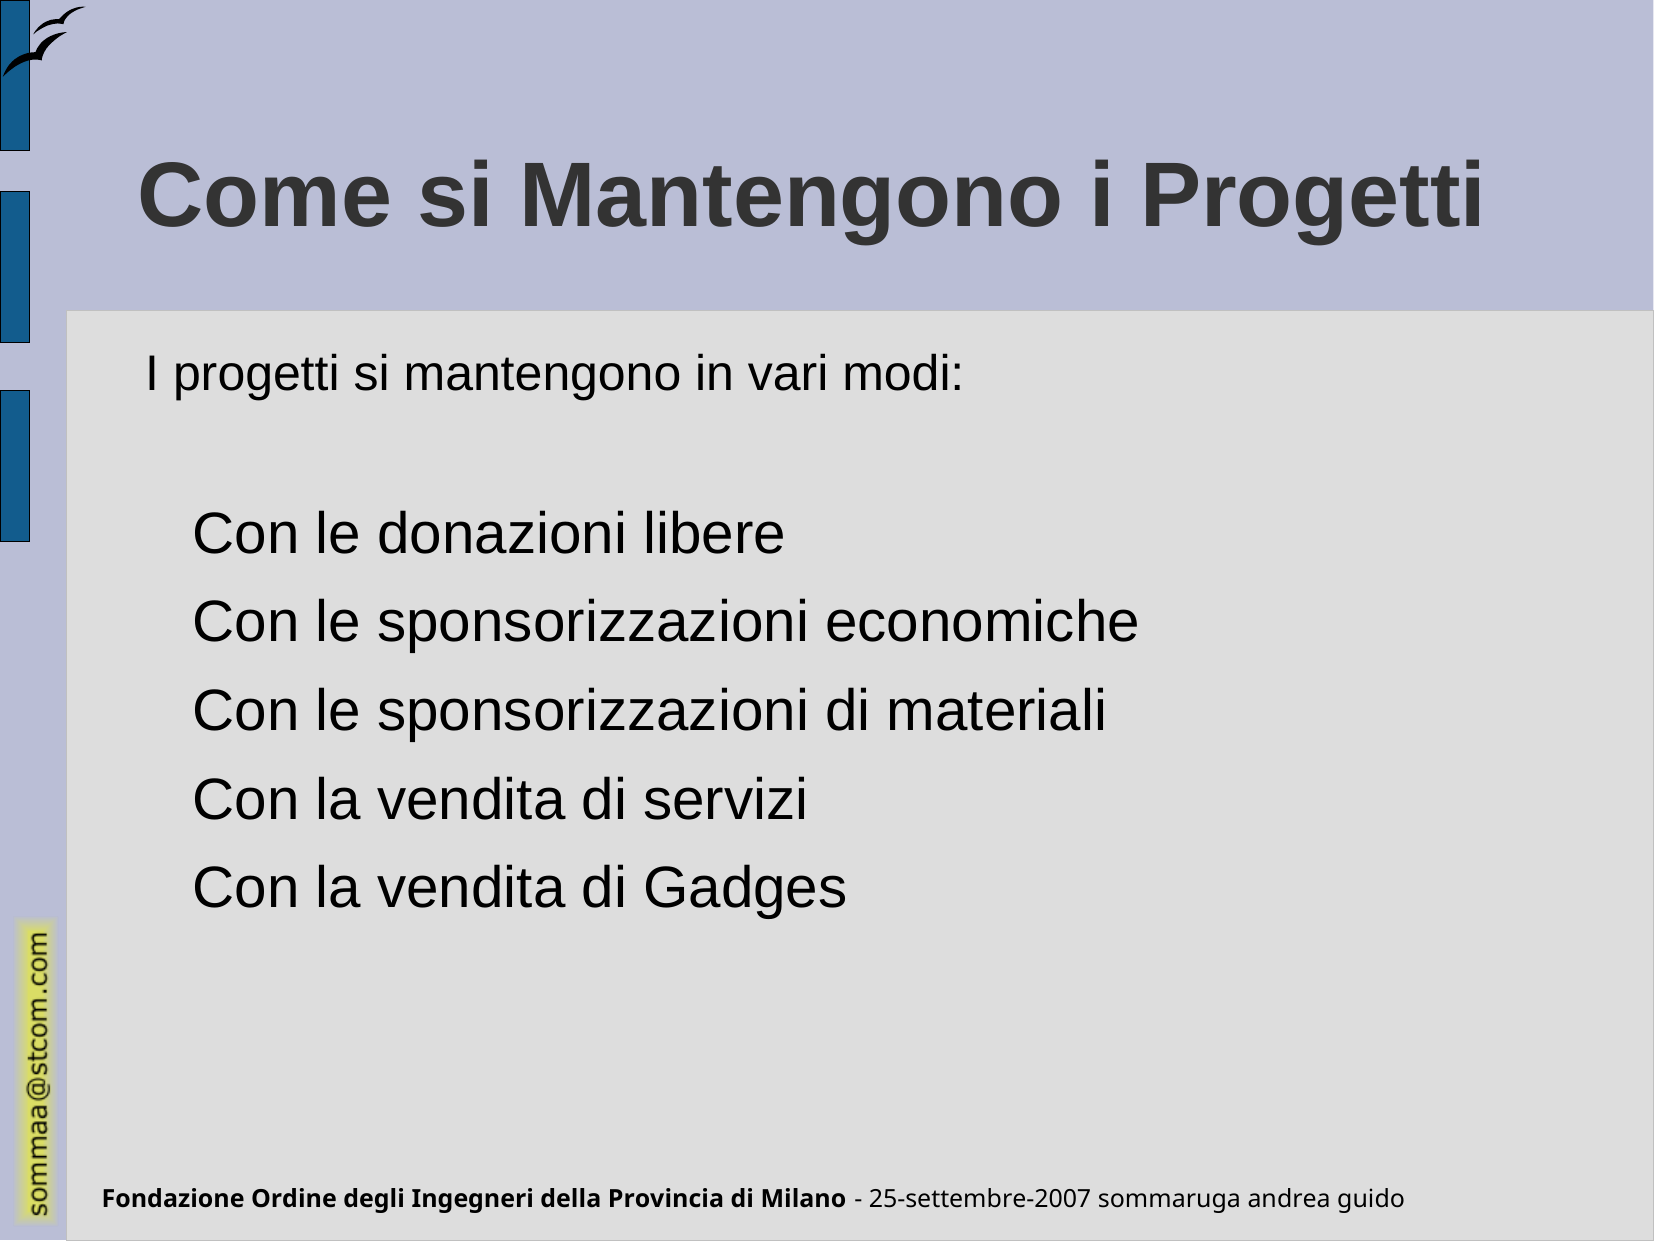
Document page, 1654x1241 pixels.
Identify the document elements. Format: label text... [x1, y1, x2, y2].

list I progetti si mantengono in vari modi: Con le donazioni libere Con le sponsorizzazioni economiche Con le sponsorizzazioni di materiali Con la vendita di servizi Con la vendita di Gadges [121, 344, 1534, 1127]
title Come si Mantengono i Progetti [121, 91, 1534, 299]
picture [12, 915, 60, 1228]
